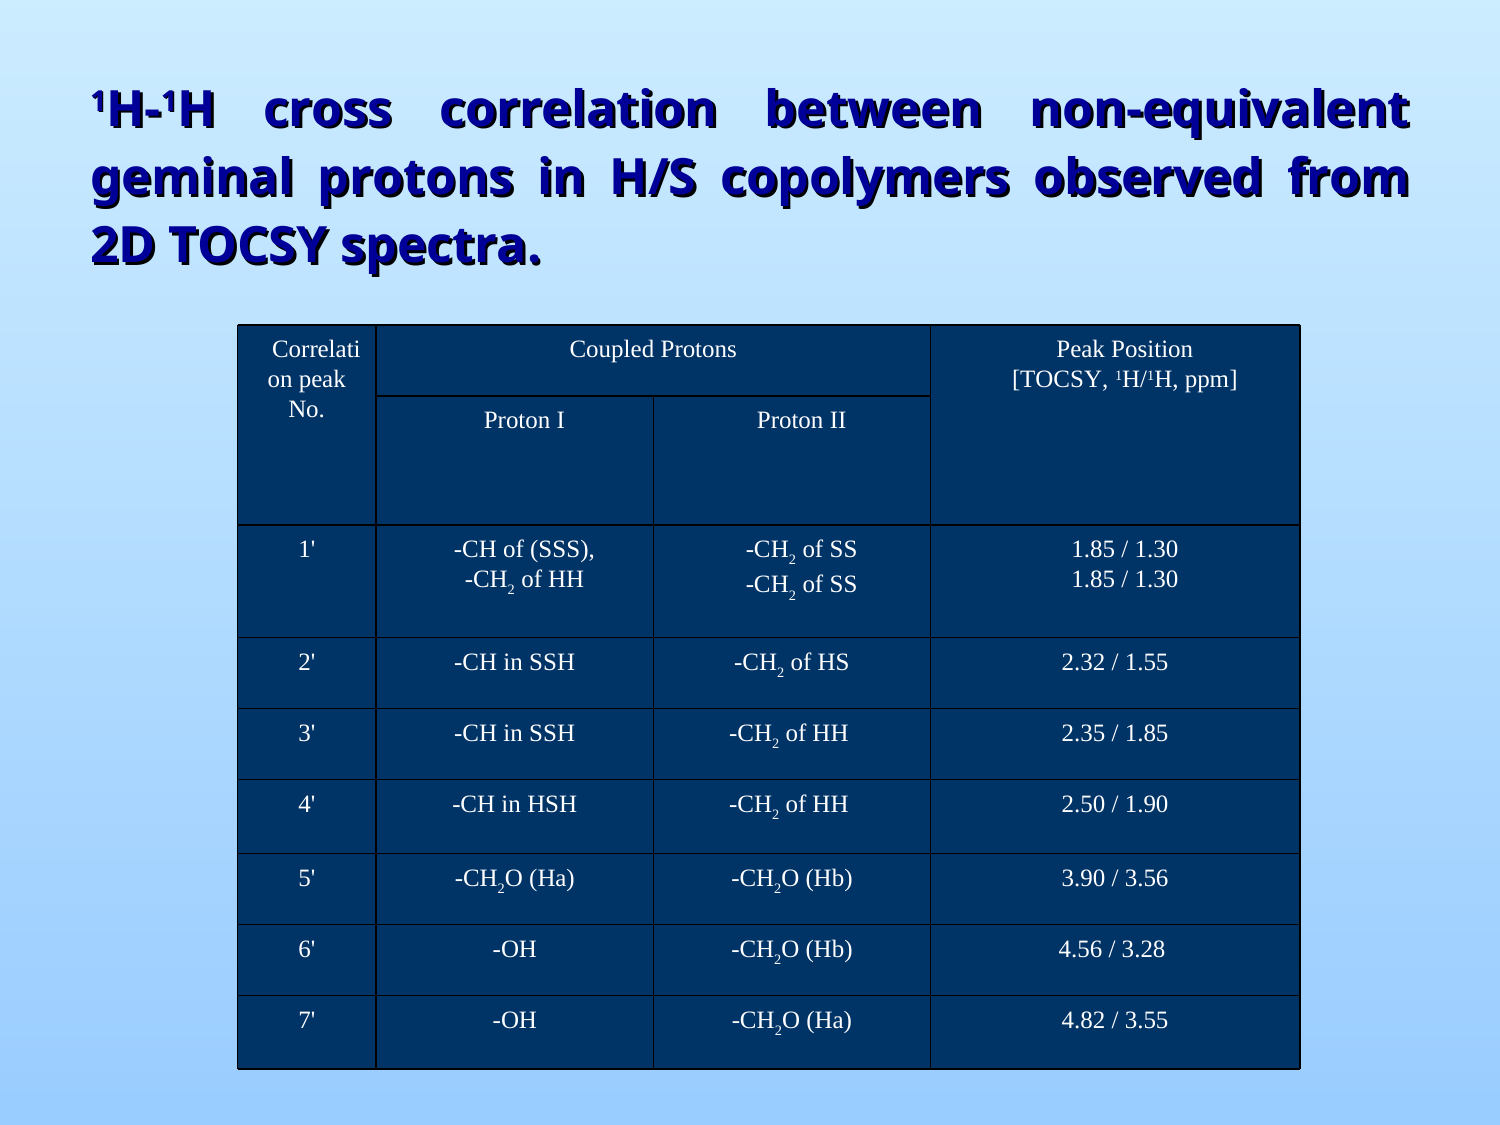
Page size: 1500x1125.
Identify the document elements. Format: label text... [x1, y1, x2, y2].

text_box 3.90 / 3.56 [931, 854, 1299, 924]
text_box 2.35 / 1.85 [931, 709, 1299, 779]
text_box 4.56 / 3.28 [931, 925, 1299, 995]
text_box 2' [238, 638, 375, 708]
text_box Proton I [377, 397, 653, 524]
text_box -OH [377, 996, 653, 1068]
text_box -CH2O (Ha) [377, 854, 653, 924]
text_box 4' [238, 780, 375, 853]
text_box 4.82 / 3.55 [931, 996, 1299, 1068]
text_box -CH in SSH [377, 638, 653, 708]
title 1H-1H cross correlation between non-equivalent geminal protons in H/S copolymers observed from 2D TOCSY spectra. [75, 62, 1426, 288]
text_box 1' [238, 526, 375, 637]
text_box -CH2O (Hb) [654, 854, 930, 924]
text_box Peak Position [TOCSY, 1H/1H, ppm] [931, 326, 1299, 524]
text_box 3' [238, 709, 375, 779]
text_box -OH [377, 925, 653, 995]
text_box 6' [238, 925, 375, 995]
text_box 2.32 / 1.55 [931, 638, 1299, 708]
text_box Correlation peak No. [238, 326, 375, 524]
text_box -CH2O (Ha) [654, 996, 930, 1068]
text_box 5' [238, 854, 375, 924]
text_box -CH in SSH [377, 709, 653, 779]
text_box 2.50 / 1.90 [931, 780, 1299, 853]
text_box 7' [238, 996, 375, 1068]
text_box Proton II [654, 397, 930, 524]
text_box -CH2O (Hb) [654, 925, 930, 995]
text_box -CH2 of HS [654, 638, 930, 708]
text_box -CH of (SSS), -CH2 of HH [377, 526, 653, 637]
text_box -CH2 of SS -CH2 of SS [654, 526, 930, 637]
text_box -CH2 of HH [654, 709, 930, 779]
text_box 1.85 / 1.30 1.85 / 1.30 [931, 526, 1299, 637]
text_box Coupled Protons [377, 326, 930, 395]
text_box -CH2 of HH [654, 780, 930, 853]
text_box -CH in HSH [377, 780, 653, 853]
